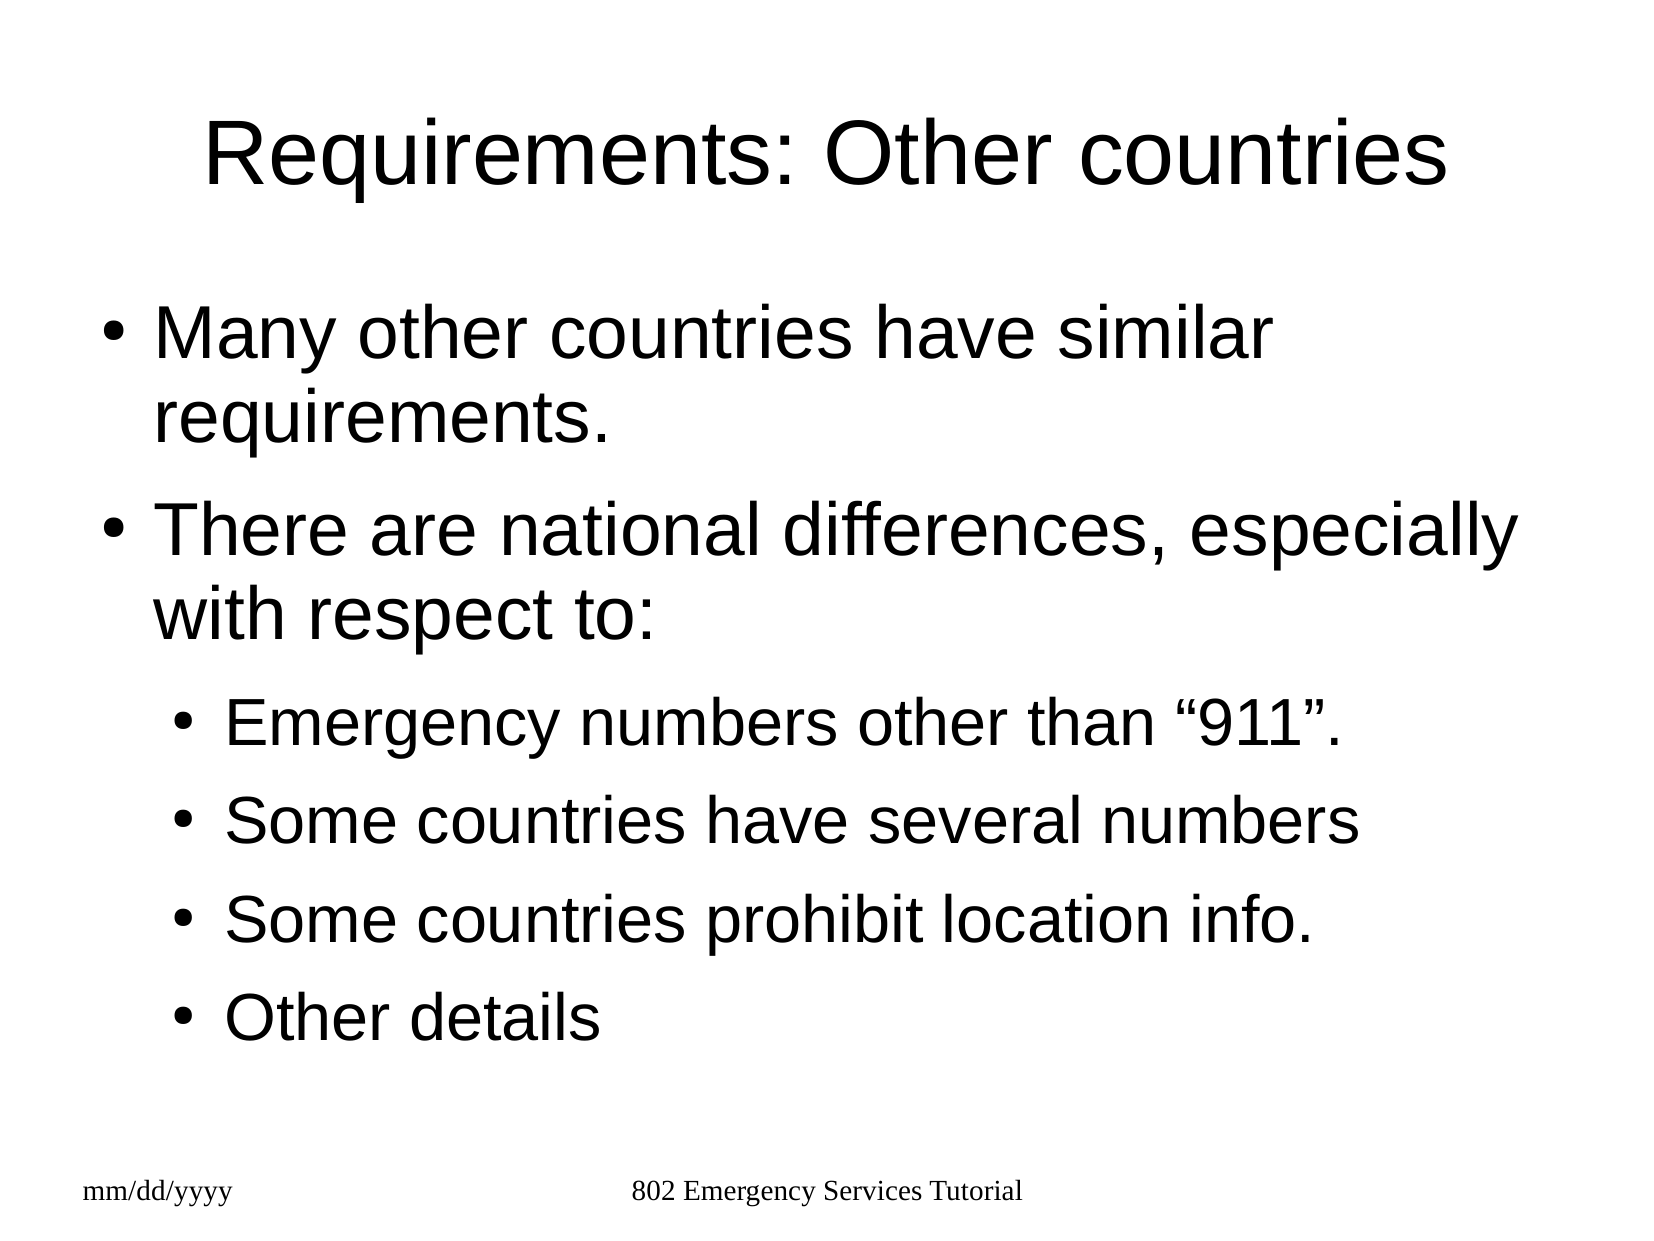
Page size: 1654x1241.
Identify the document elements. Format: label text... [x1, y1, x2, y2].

list Many other countries have similar requirements. There are national differences, especially with respect to: Emergency numbers other than “911”. Some countries have several numbers Some countries prohibit location info. Other details [82, 290, 1571, 1094]
title Requirements: Other countries [82, 56, 1571, 250]
